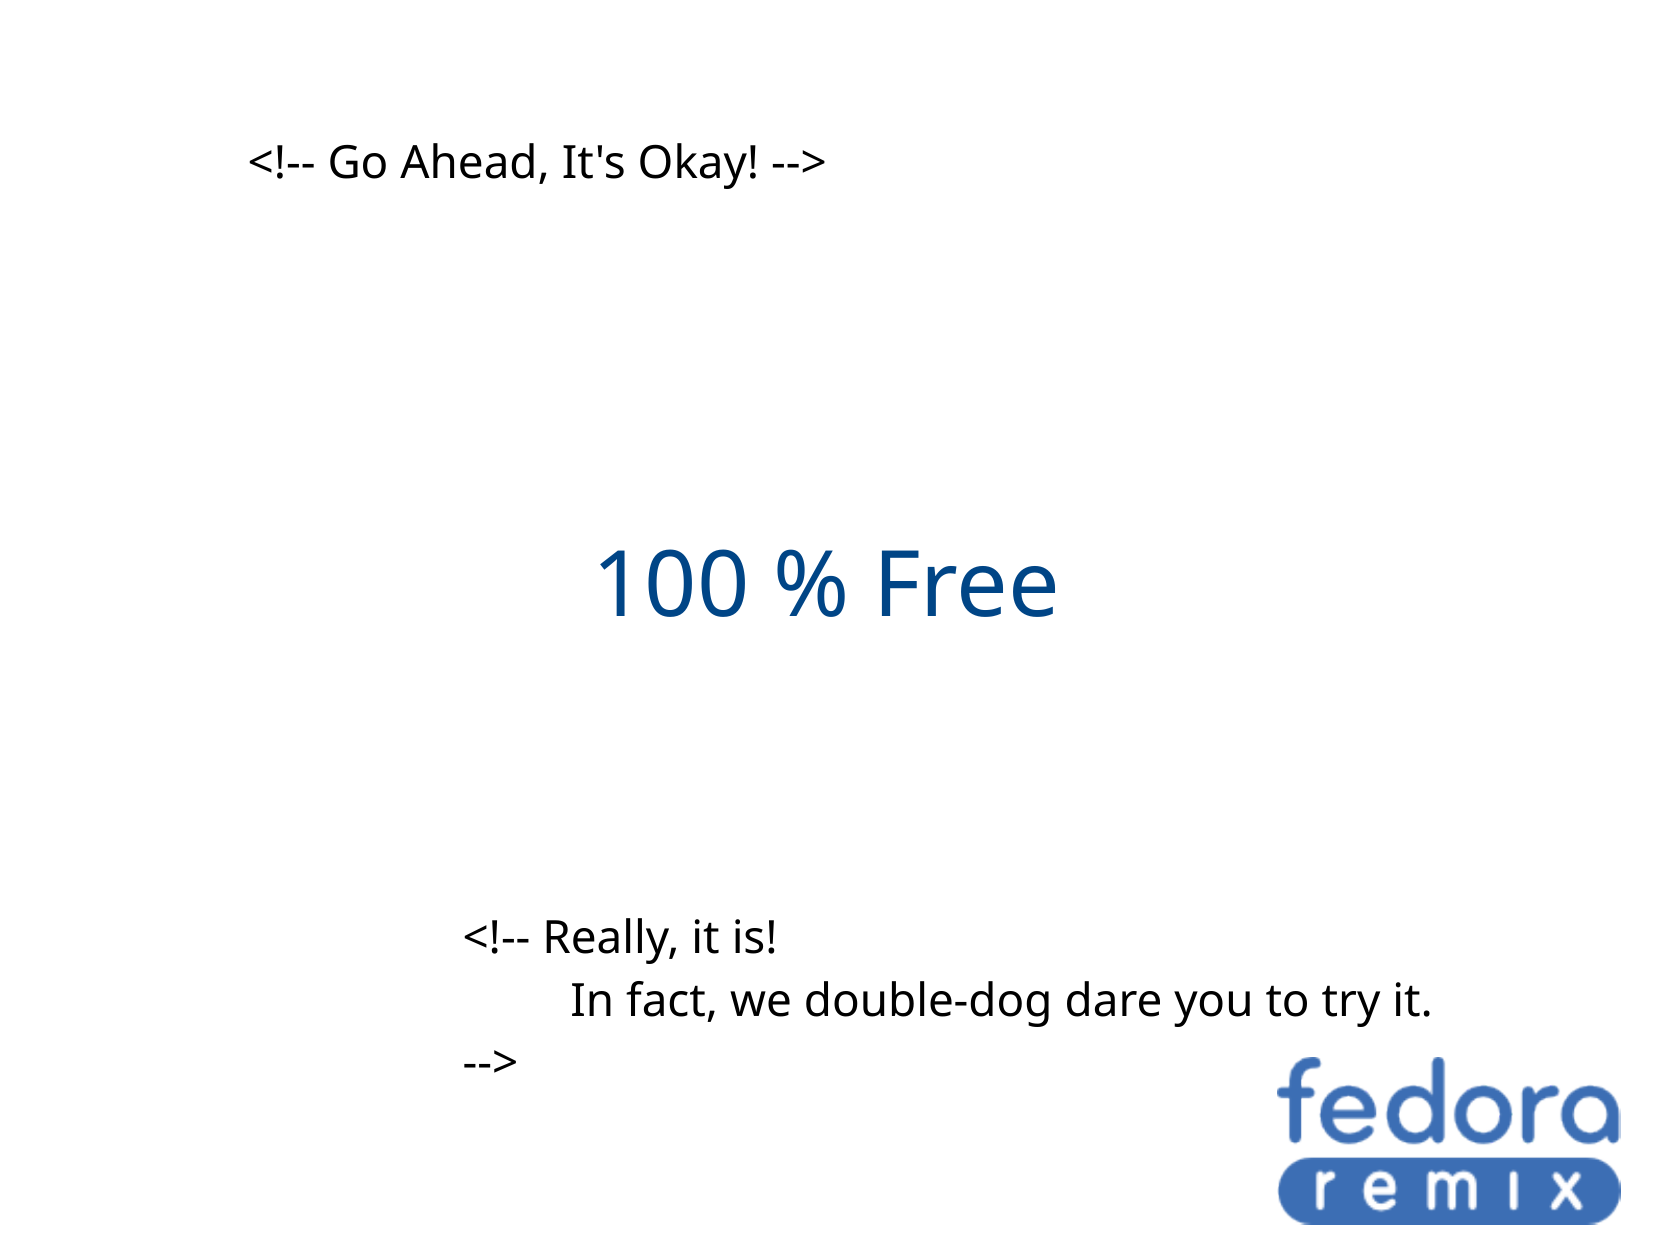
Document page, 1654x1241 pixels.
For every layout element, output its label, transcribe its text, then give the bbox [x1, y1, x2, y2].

title <!-- Go Ahead, It's Okay! --> [37, 112, 1038, 209]
title <!-- Really, it is! In fact, we double-dog dare you to try it. --> [462, 947, 1463, 1051]
picture [1277, 1057, 1621, 1225]
title 100 % Free [82, 525, 1571, 638]
